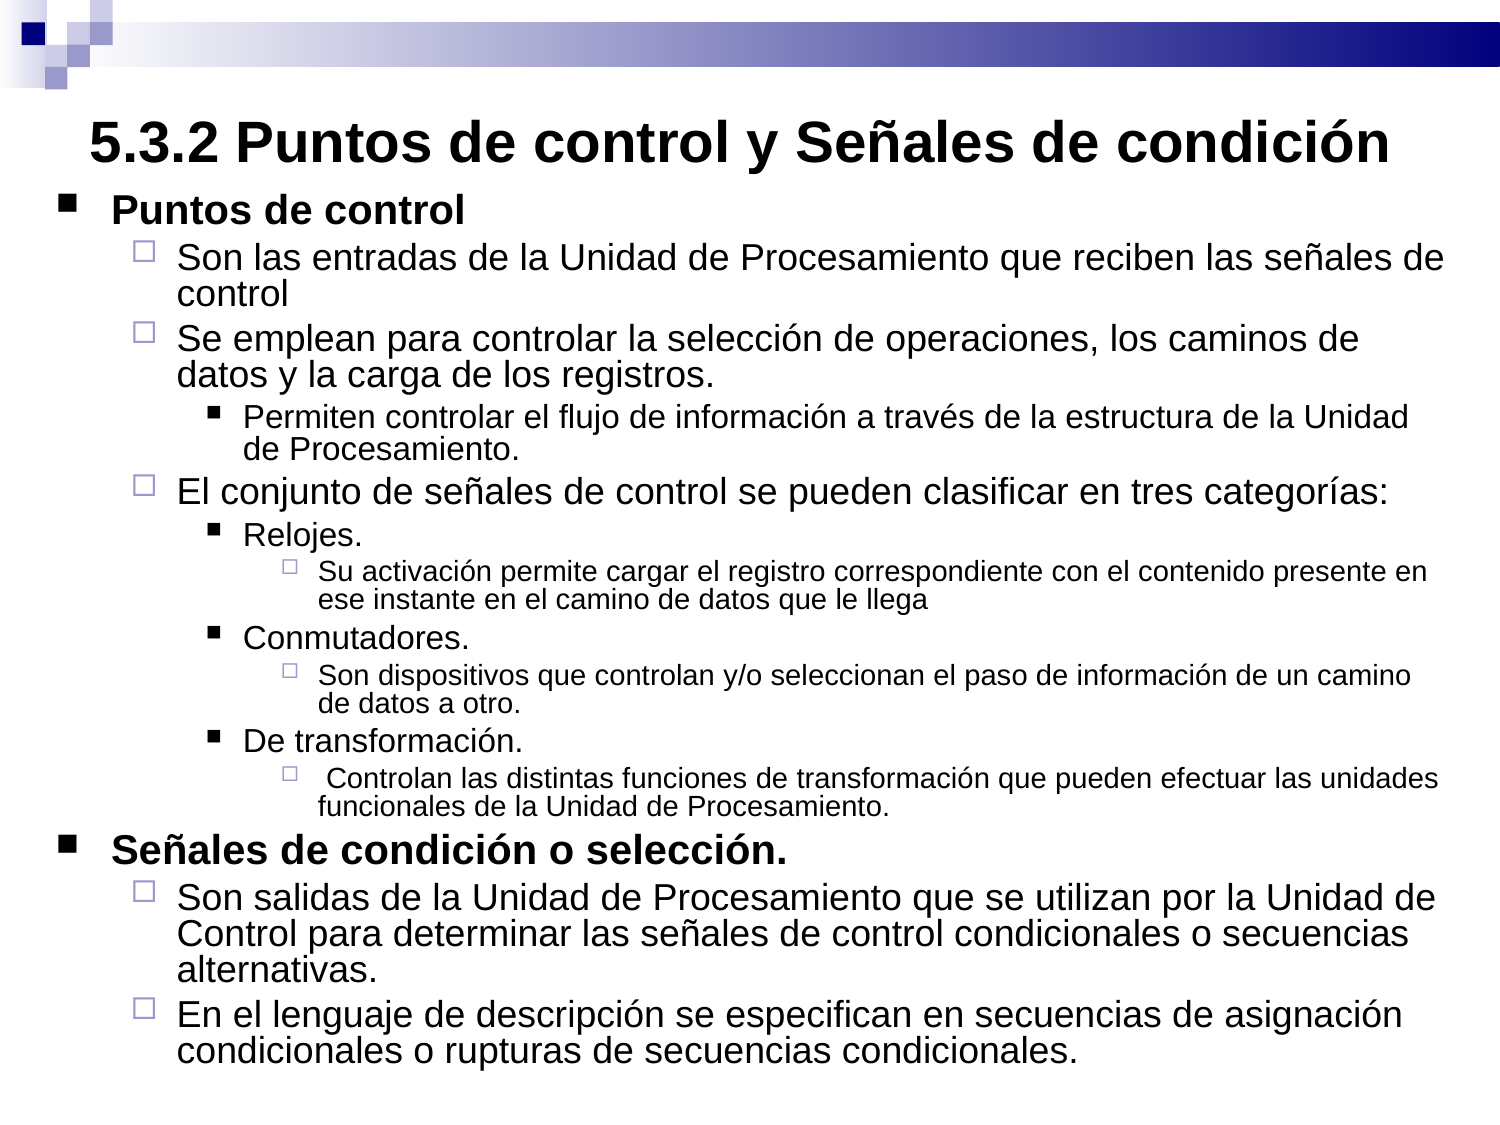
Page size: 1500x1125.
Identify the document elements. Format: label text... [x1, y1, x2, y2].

list Puntos de control Son las entradas de la Unidad de Procesamiento que reciben las señales de control Se emplean para controlar la selección de operaciones, los caminos de datos y la carga de los registros. Permiten controlar el flujo de información a través de la estructura de la Unidad de Procesamiento. El conjunto de señales de control se pueden clasificar en tres categorías: Relojes. Su activación permite cargar el registro correspondiente con el contenido presente en ese instante en el camino de datos que le llega Conmutadores. Son dispositivos que controlan y/o seleccionan el paso de información de un camino de datos a otro. De transformación. Controlan las distintas funciones de transformación que pueden efectuar las unidades funcionales de la Unidad de Procesamiento. Señales de condición o selección. Son salidas de la Unidad de Procesamiento que se utilizan por la Unidad de Control para determinar las señales de control condicionales o secuencias alternativas. En el lenguaje de descripción se especifican en secuencias de asignación condicionales o rupturas de secuencias condicionales. [41, 184, 1461, 1094]
title 5.3.2 Puntos de control y Señales de condición [75, 74, 1426, 184]
